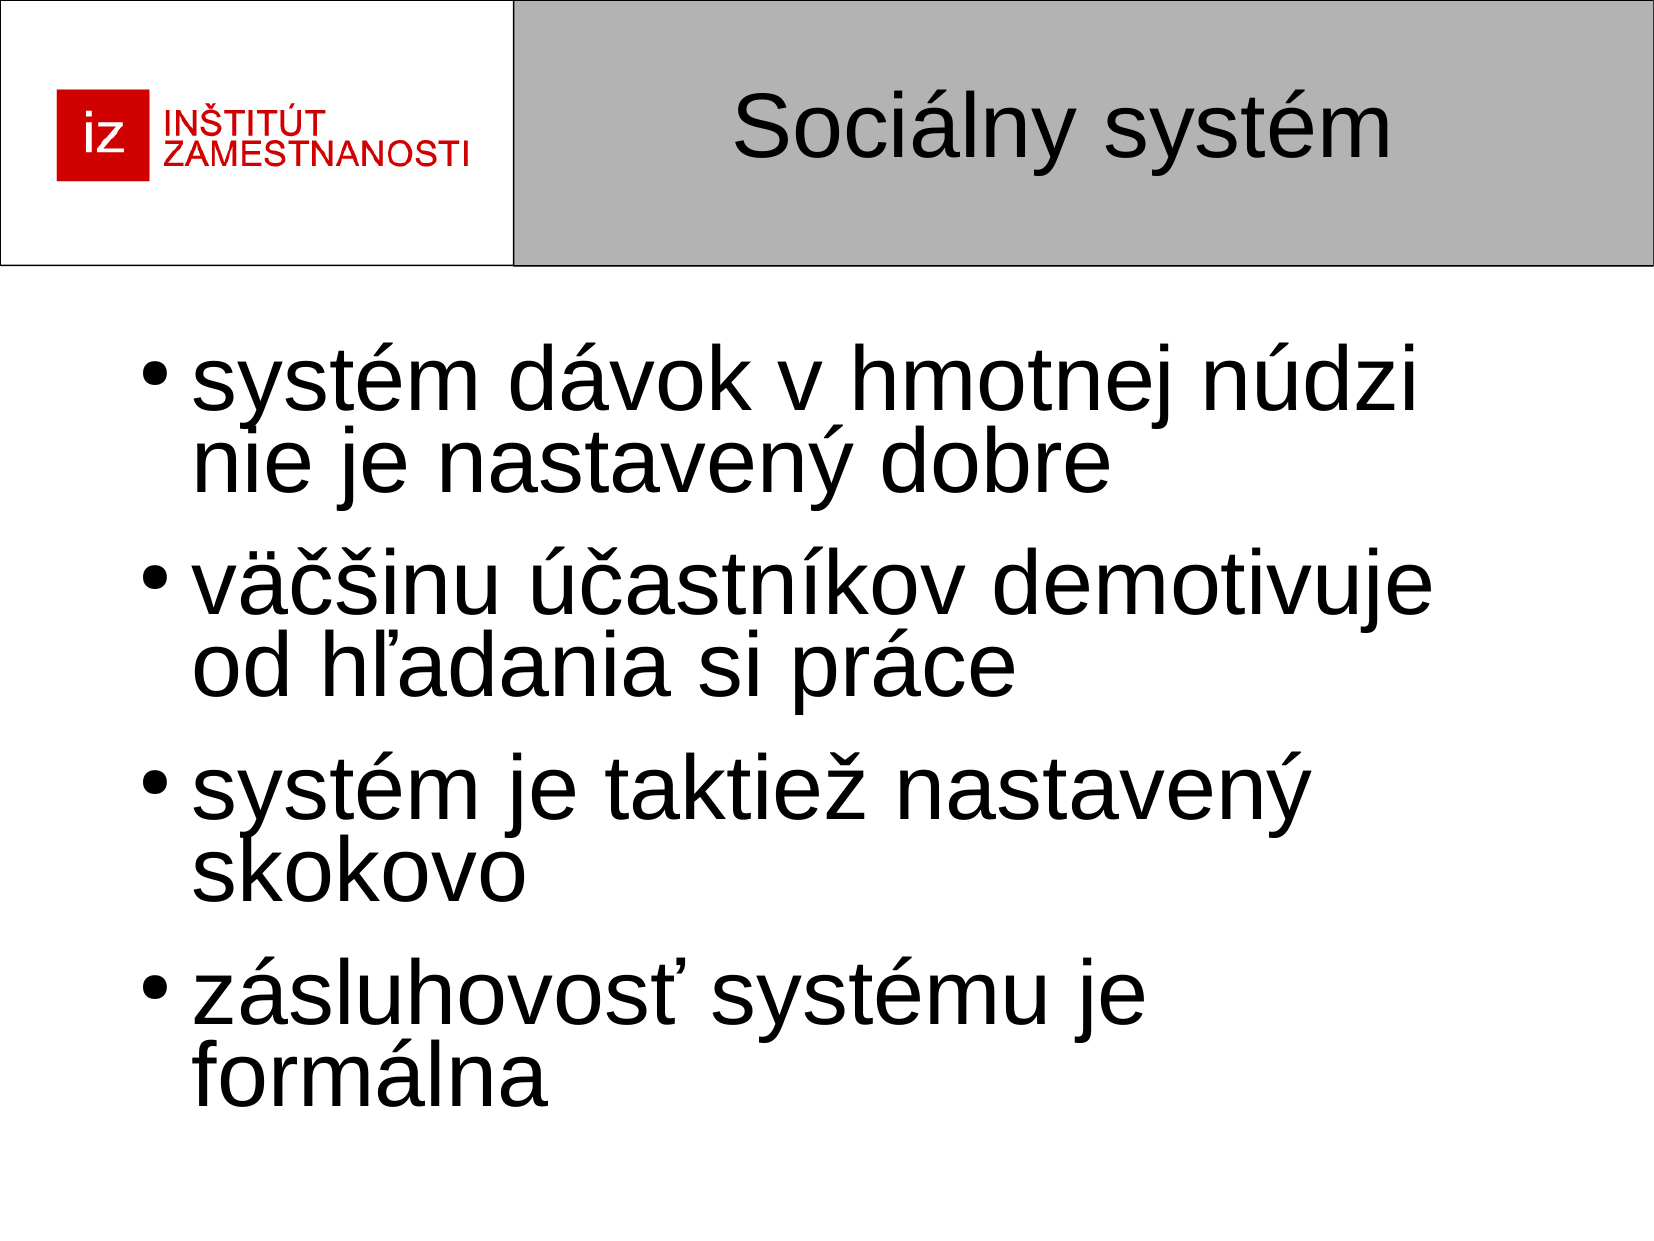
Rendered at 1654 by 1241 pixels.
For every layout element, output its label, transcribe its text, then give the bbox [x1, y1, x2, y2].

list systém dávok v hmotnej núdzi nie je nastavený dobre väčšinu účastníkov demotivuje od hľadania si práce systém je taktiež nastavený skokovo zásluhovosť systému je formálna [121, 344, 1533, 1144]
title Sociálny systém [561, 29, 1565, 237]
picture [5, 8, 512, 257]
